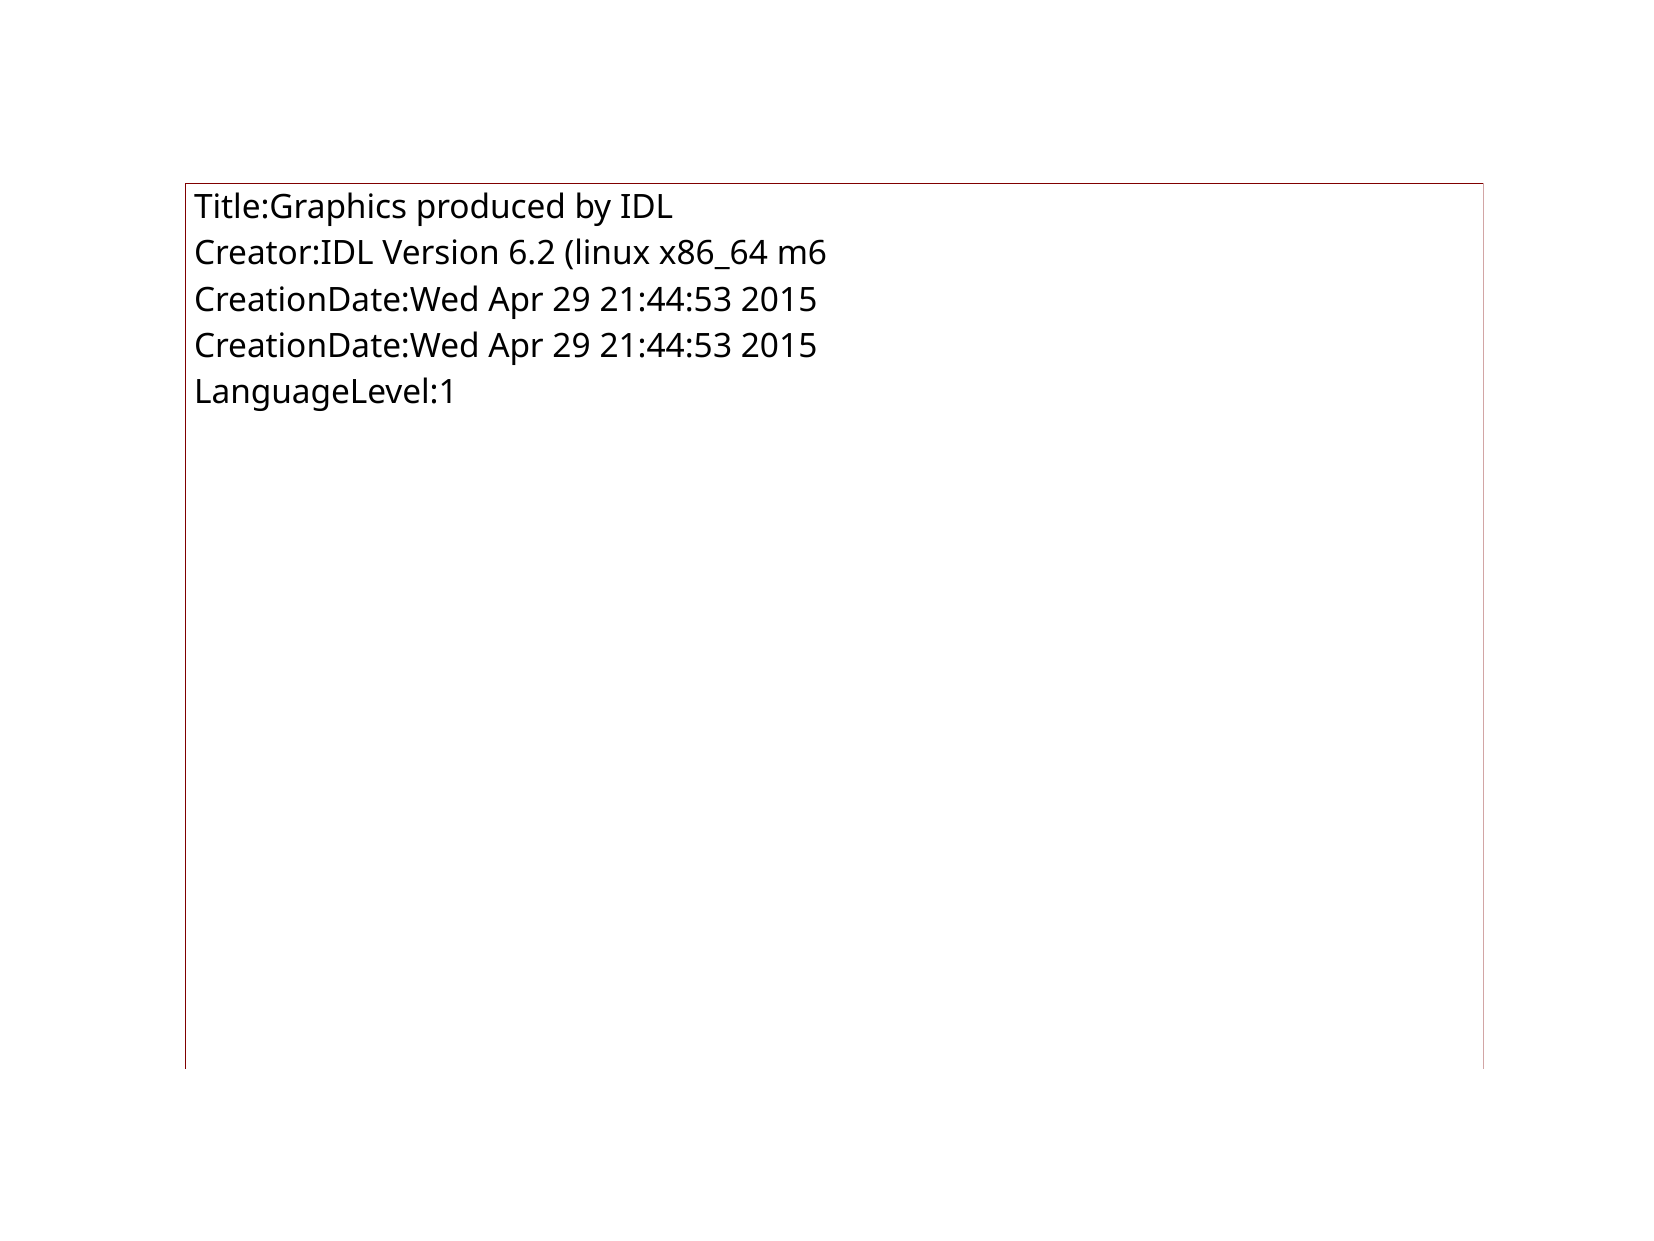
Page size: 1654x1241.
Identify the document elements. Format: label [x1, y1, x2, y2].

picture [183, 181, 1484, 1069]
